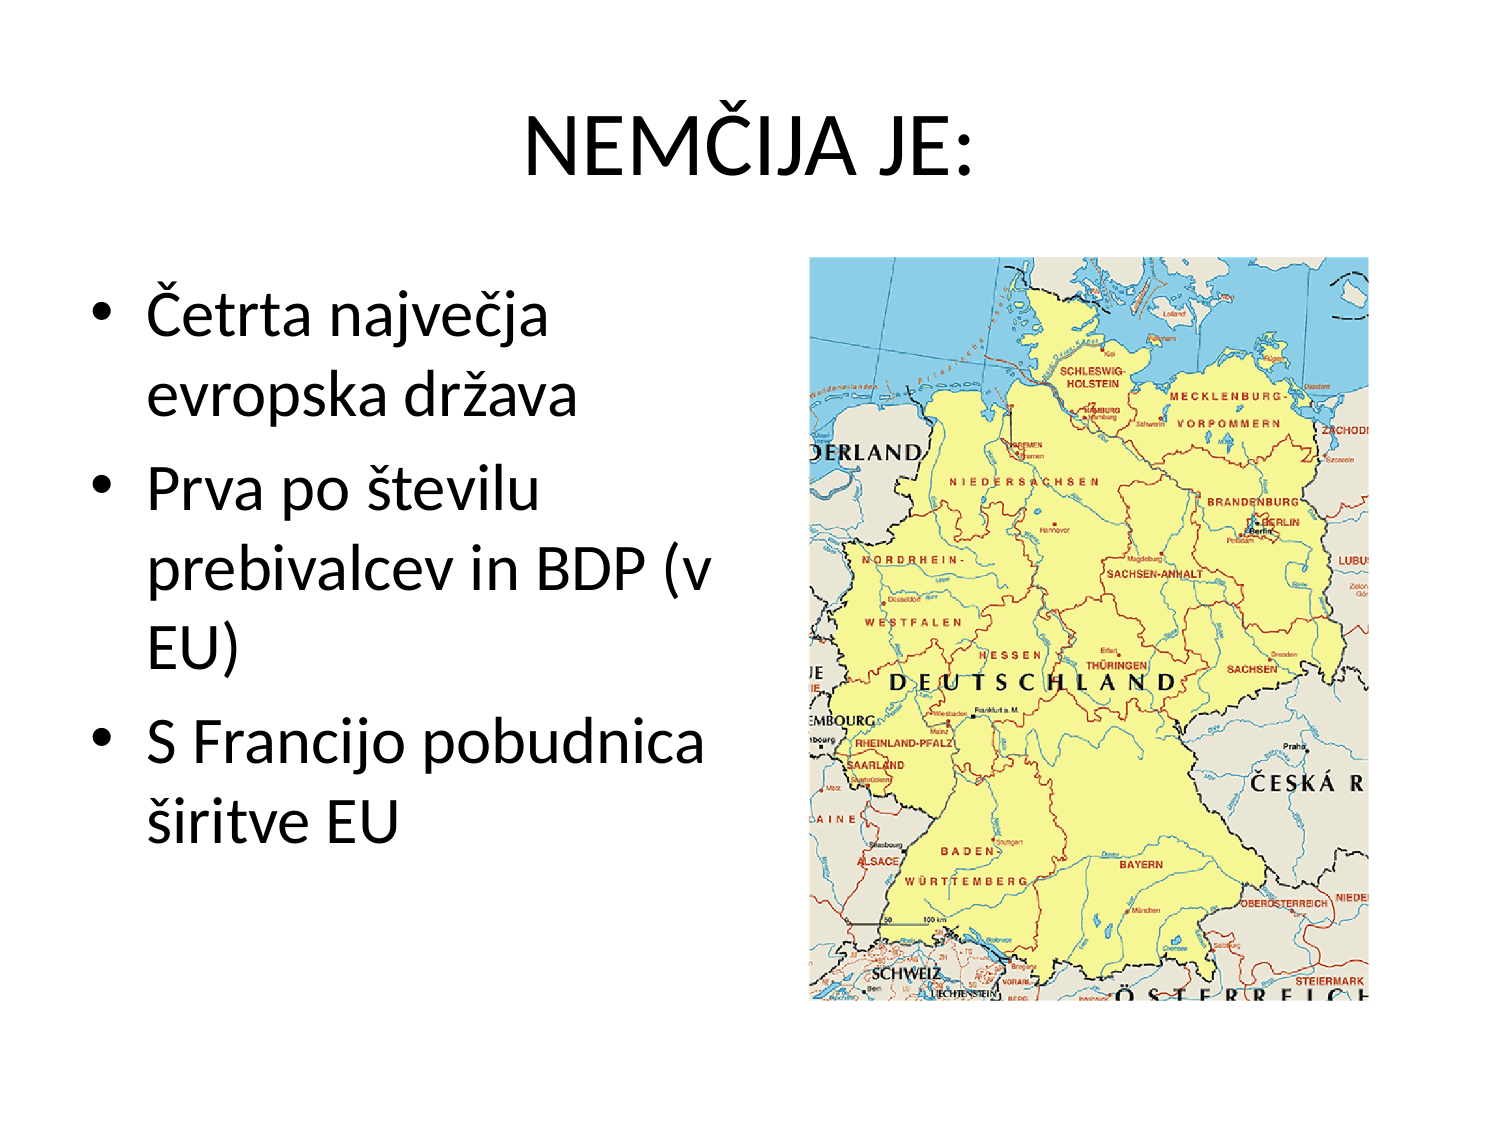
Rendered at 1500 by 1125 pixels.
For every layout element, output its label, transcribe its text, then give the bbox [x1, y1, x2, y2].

title NEMČIJA JE: [75, 45, 1425, 233]
picture [808, 257, 1369, 1001]
list Četrta največja evropska država Prva po številu prebivalcev in BDP (v EU) S Francijo pobudnica širitve EU [75, 262, 738, 1005]
